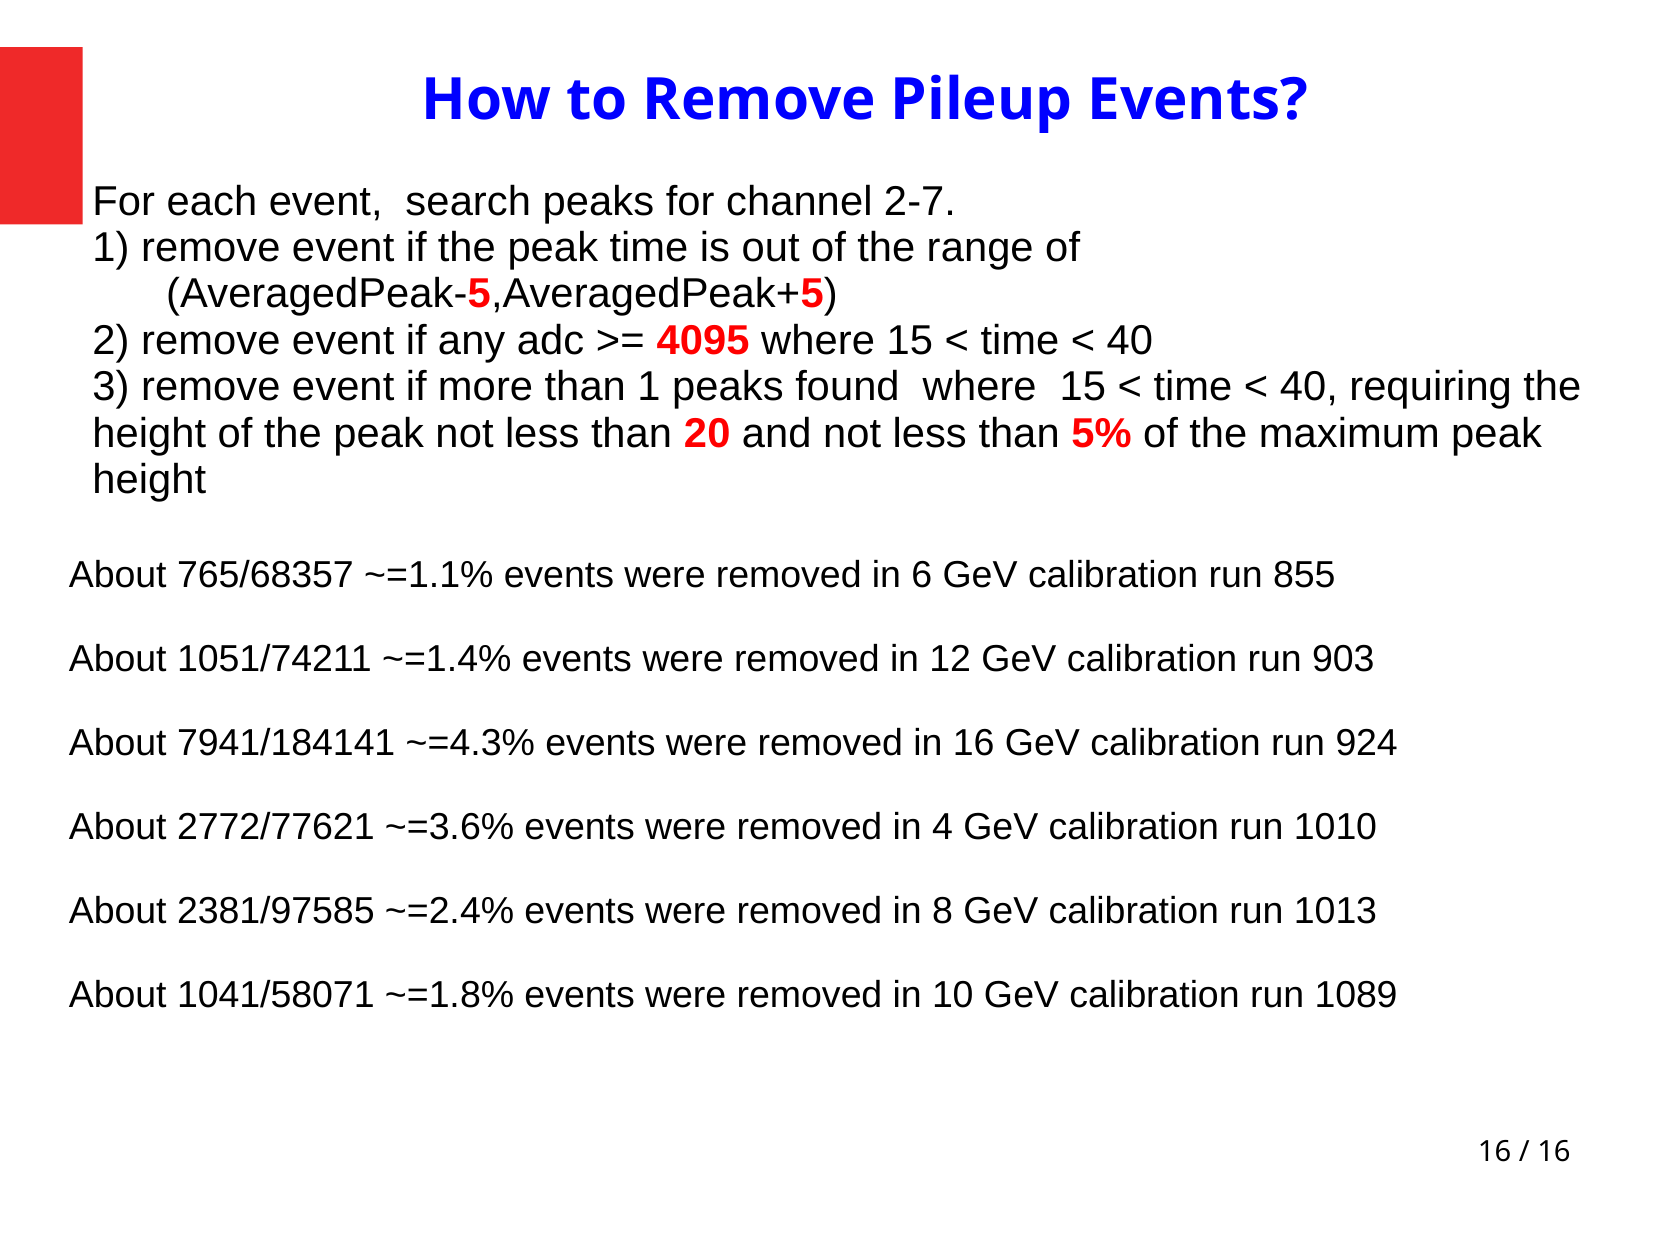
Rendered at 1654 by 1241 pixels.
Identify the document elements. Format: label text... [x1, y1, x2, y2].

text_box About 765/68357 ~=1.1% events were removed in 6 GeV calibration run 855 About 1051/74211 ~=1.4% events were removed in 12 GeV calibration run 903 About 7941/184141 ~=4.3% events were removed in 16 GeV calibration run 924 About 2772/77621 ~=3.6% events were removed in 4 GeV calibration run 1010 About 2381/97585 ~=2.4% events were removed in 8 GeV calibration run 1013 About 1041/58071 ~=1.8% events were removed in 10 GeV calibration run 1089 [54, 546, 1516, 1060]
text_box For each event, search peaks for channel 2-7. 1) remove event if the peak time is out of the range of (AveragedPeak-5,AveragedPeak+5) 2) remove event if any adc >= 4095 where 15 < time < 40 3) remove event if more than 1 peaks found where 15 < time < 40, requiring the height of the peak not less than 20 and not less than 5% of the maximum peak height [77, 169, 1638, 511]
title How to Remove Pileup Events? [82, 45, 1648, 148]
